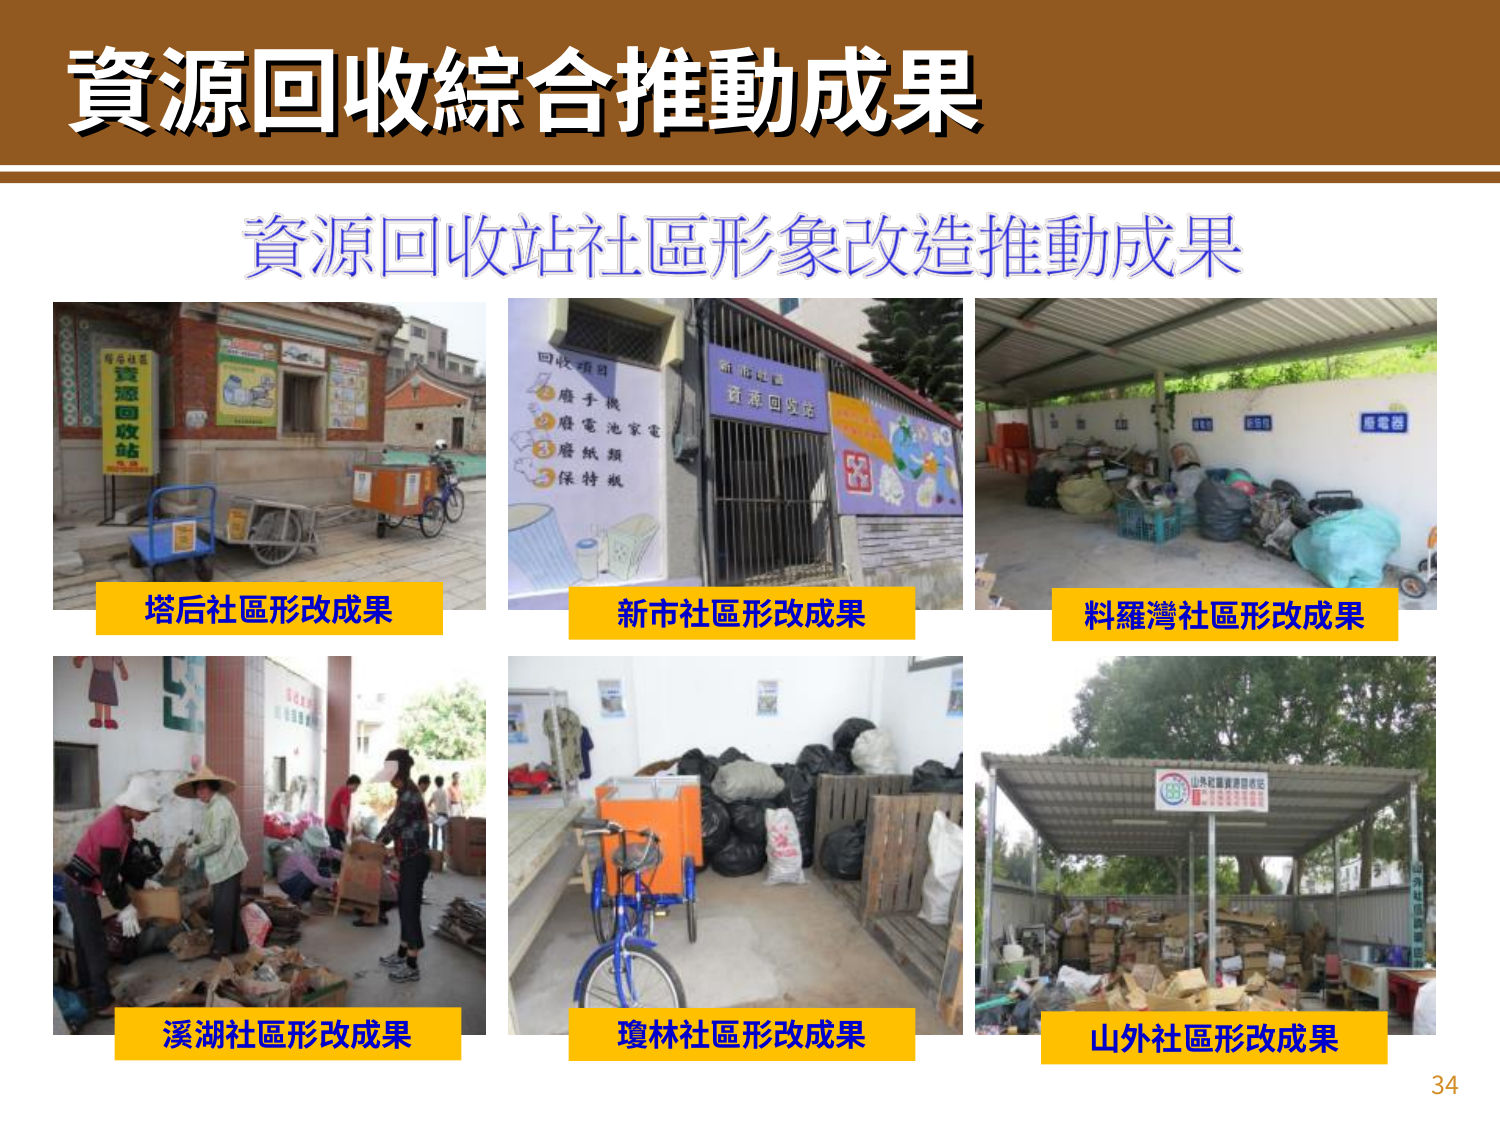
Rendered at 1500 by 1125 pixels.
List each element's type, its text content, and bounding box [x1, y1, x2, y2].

text_box 料羅灣社區形改成果 [1051, 588, 1399, 642]
text_box 新市社區形改成果 [568, 586, 916, 640]
picture [53, 656, 486, 1035]
picture [975, 656, 1436, 1035]
picture [975, 298, 1437, 610]
text_box <編號> [1350, 1061, 1475, 1103]
text_box 山外社區形改成果 [1041, 1011, 1388, 1065]
picture [508, 656, 963, 1035]
picture [26, 194, 1460, 291]
picture [508, 298, 963, 610]
text_box 溪湖社區形改成果 [114, 1007, 462, 1061]
text_box 瓊林社區形改成果 [568, 1008, 916, 1061]
picture [53, 302, 486, 610]
title 資源回收綜合推動成果 [50, 19, 1476, 157]
text_box 塔后社區形改成果 [95, 582, 443, 636]
